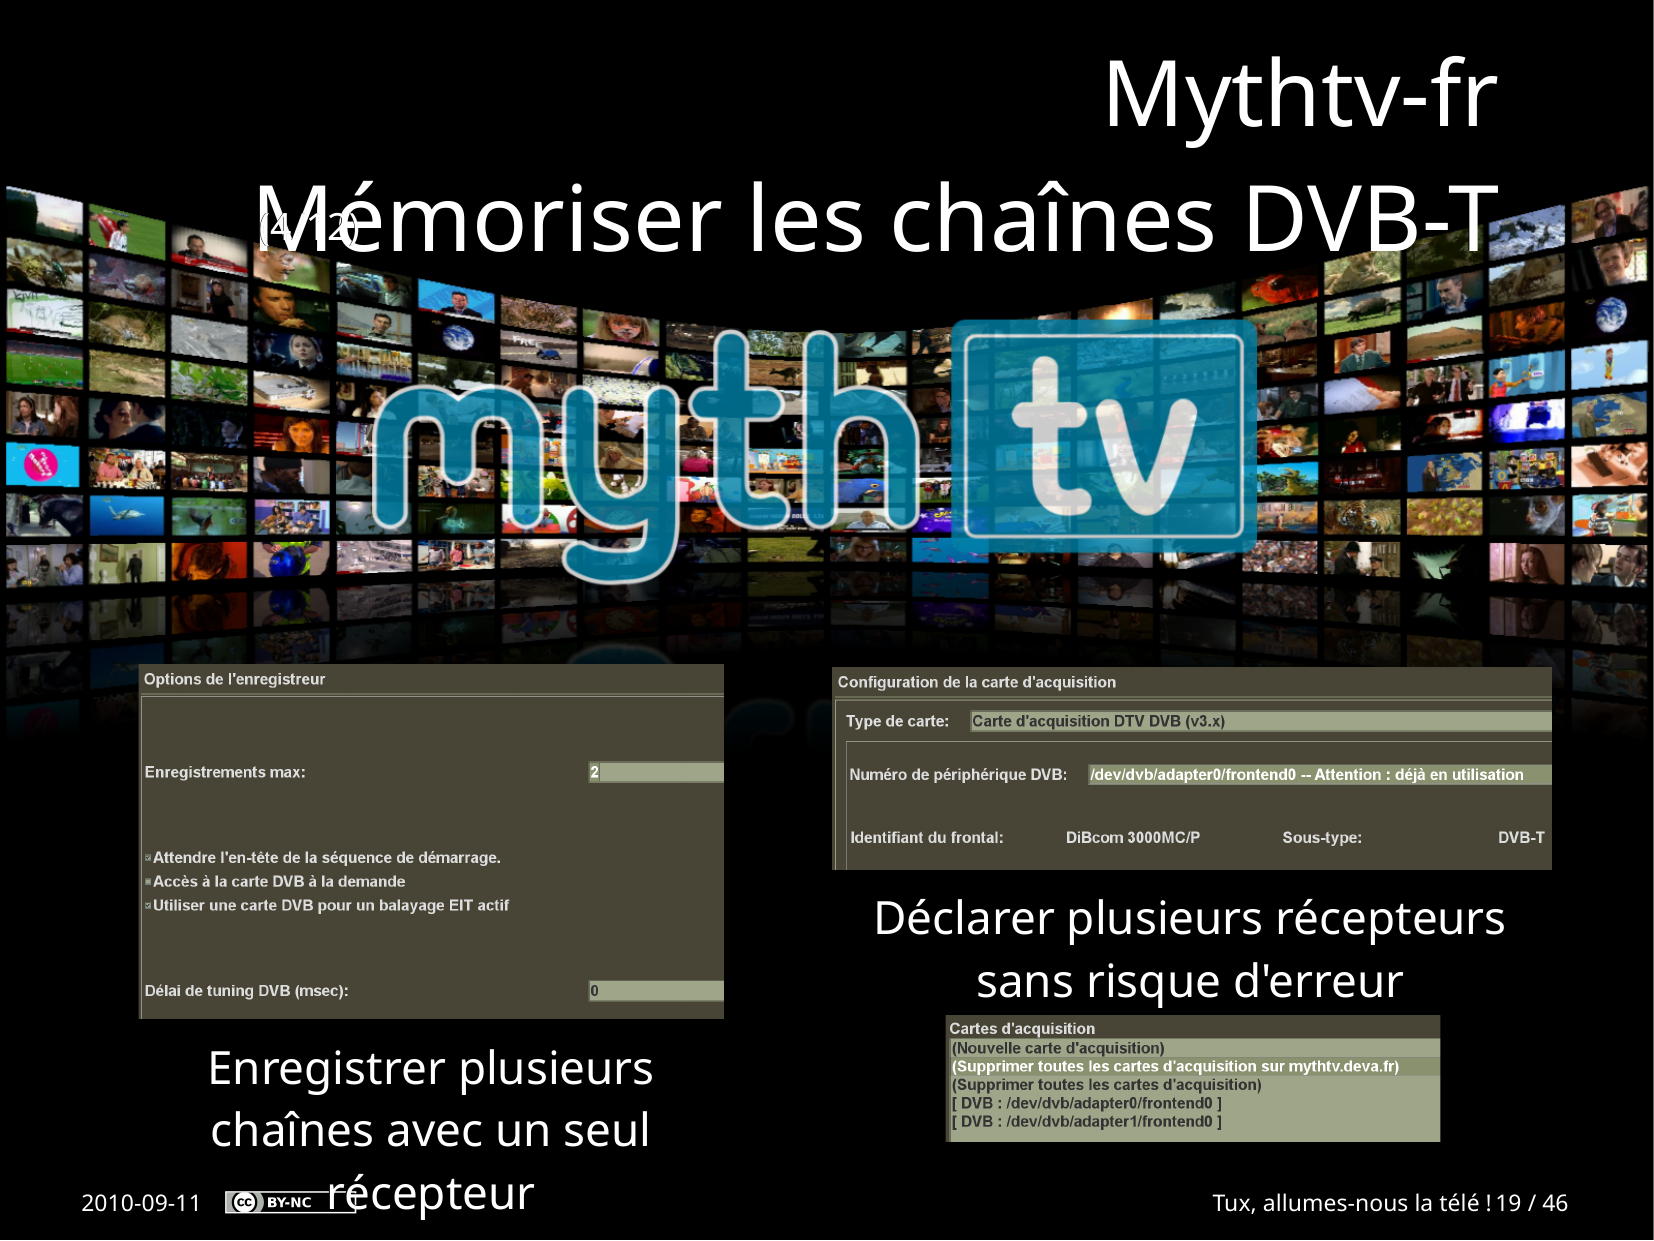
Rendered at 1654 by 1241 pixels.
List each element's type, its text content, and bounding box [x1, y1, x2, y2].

text_box (4/12) [244, 193, 395, 252]
picture [0, 0, 1654, 1240]
list Déclarer plusieurs récepteurs sans risque d'erreur [850, 885, 1531, 991]
title Mythtv-fr Mémoriser les chaînes DVB-T [82, 47, 1501, 259]
list Enregistrer plusieurs chaînes avec un seul récepteur [135, 1035, 727, 1141]
